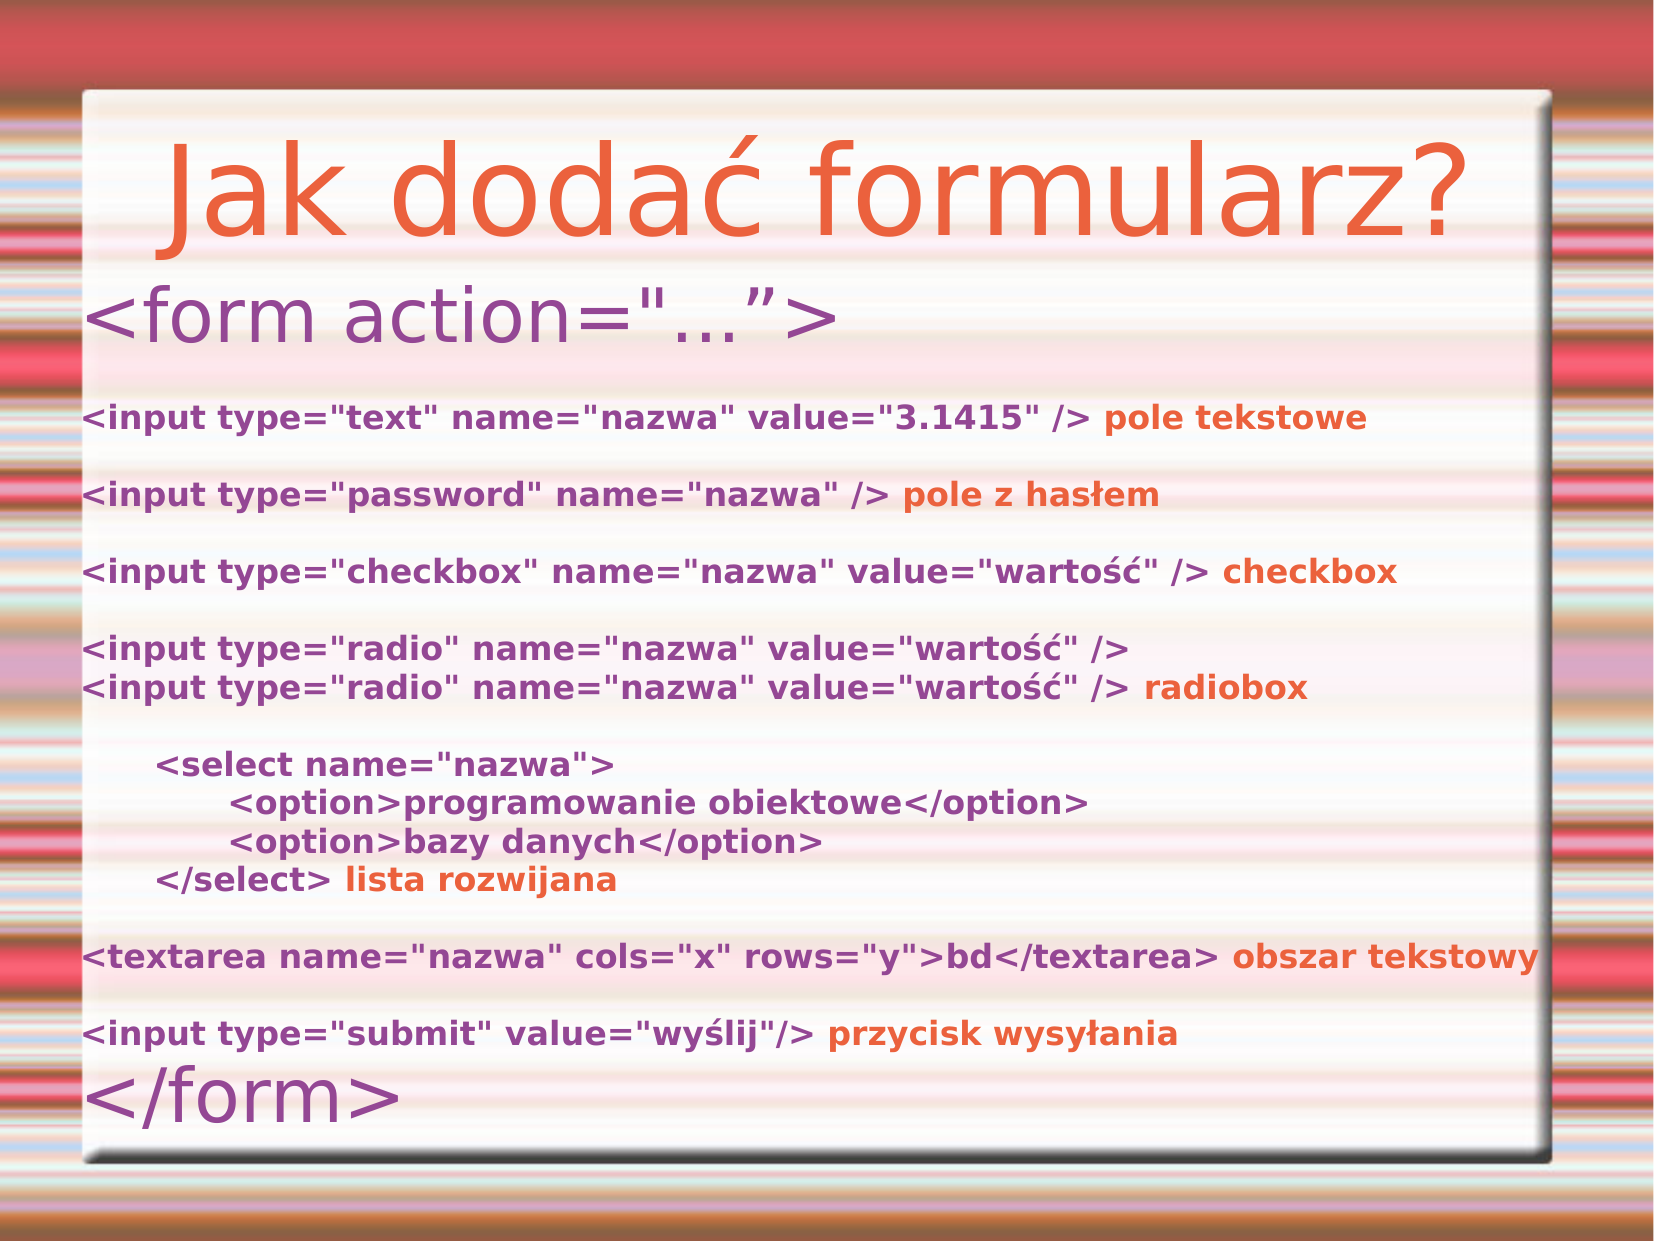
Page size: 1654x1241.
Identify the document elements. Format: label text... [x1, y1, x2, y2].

picture [0, 0, 1654, 1241]
text_box <form action="...”> <input type="text" name="nazwa" value="3.1415" /> pole tekstowe <input type="password" name="nazwa" /> pole z hasłem <input type="checkbox" name="nazwa" value="wartość" /> checkbox <input type="radio" name="nazwa" value="wartość" /> <input type="radio" name="nazwa" value="wartość" /> radiobox <select name="nazwa"> <option>programowanie obiektowe</option> <option>bazy danych</option> </select> lista rozwijana <textarea name="nazwa" cols="x" rows="y">bd</textarea> obszar tekstowy <input type="submit" value="wyślij"/> przycisk wysyłania </form> [64, 265, 1571, 1192]
text_box Jak dodać formularz? [147, 112, 1506, 265]
